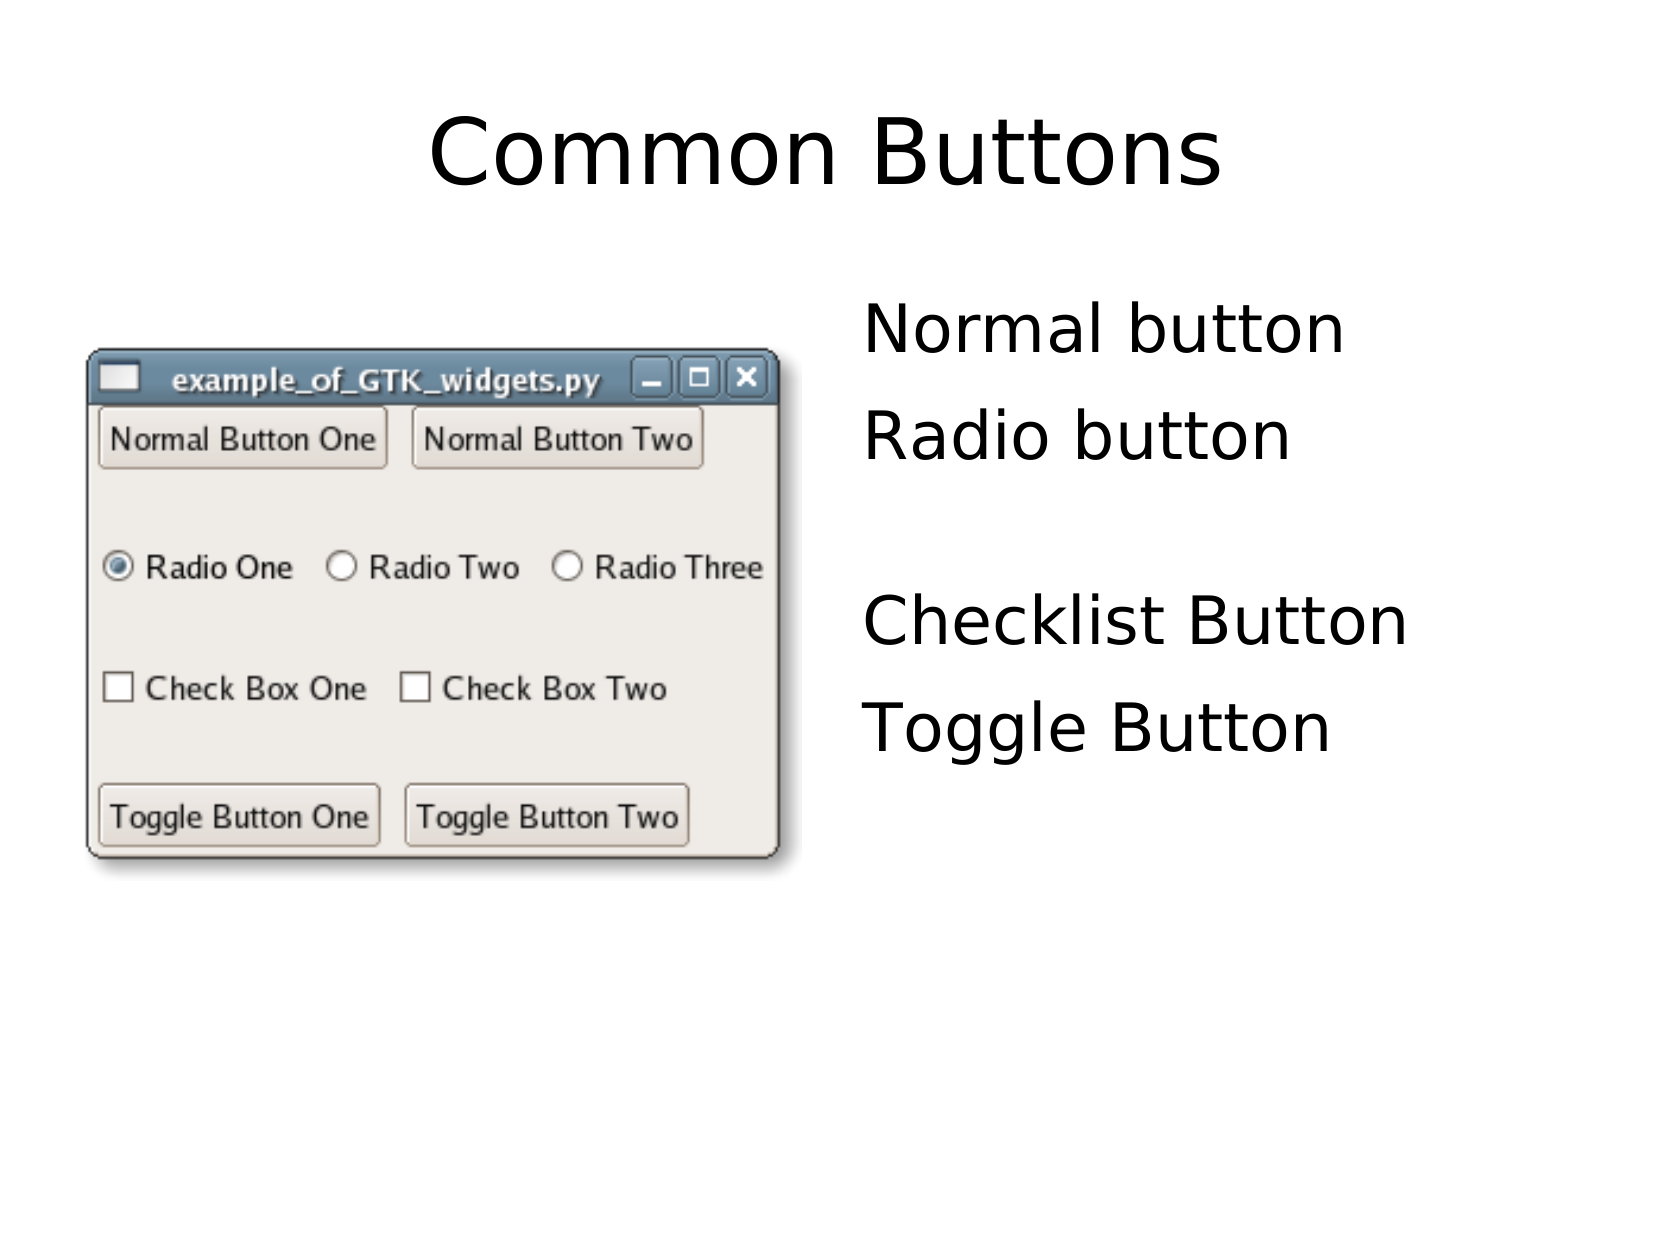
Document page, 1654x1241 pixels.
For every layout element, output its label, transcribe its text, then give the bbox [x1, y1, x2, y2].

list Normal button Radio button Checklist Button Toggle Button [845, 290, 1572, 1109]
picture [75, 337, 802, 881]
title Common Buttons [82, 49, 1571, 257]
